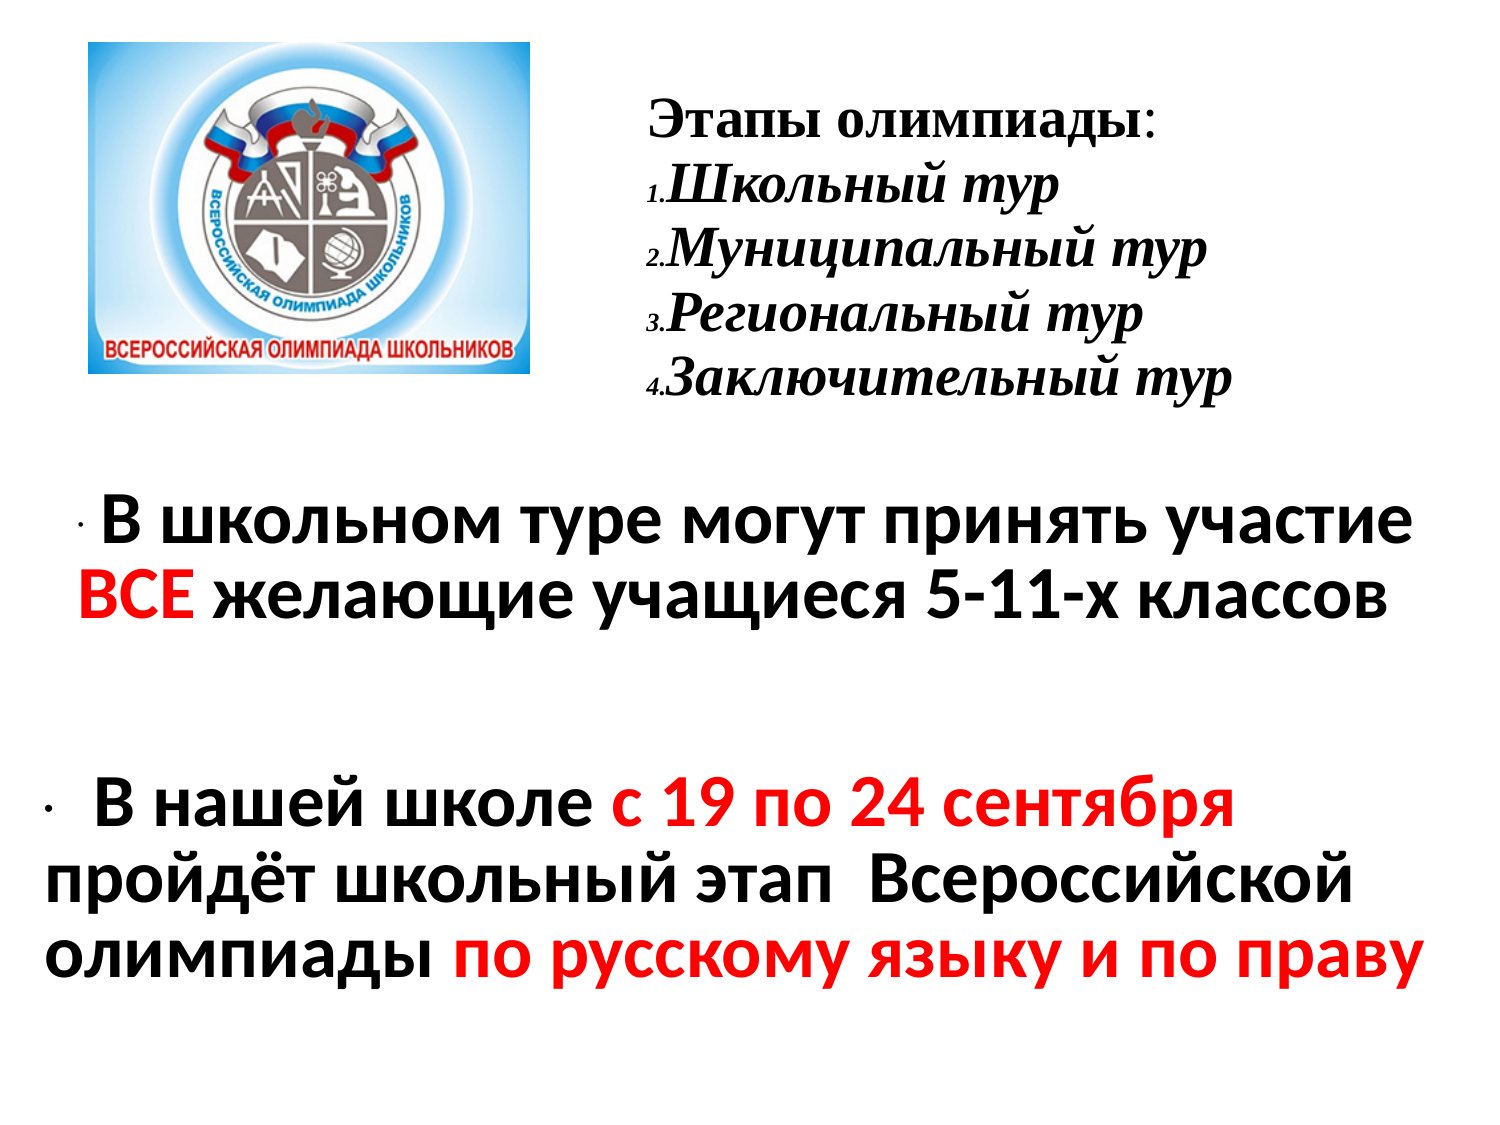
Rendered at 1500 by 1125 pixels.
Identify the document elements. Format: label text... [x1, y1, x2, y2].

text_box В школьном туре могут принять участие ВСЕ желающие учащиеся 5-11-х классов [63, 479, 1431, 645]
text_box Этапы олимпиады: Школьный тур Муниципальный тур Региональный тур Заключительный тур [631, 78, 1365, 416]
text_box В нашей школе с 19 по 24 сентября пройдёт школьный этап Всероссийской олимпиады по русскому языку и по праву [29, 763, 1471, 1004]
picture [88, 42, 530, 374]
